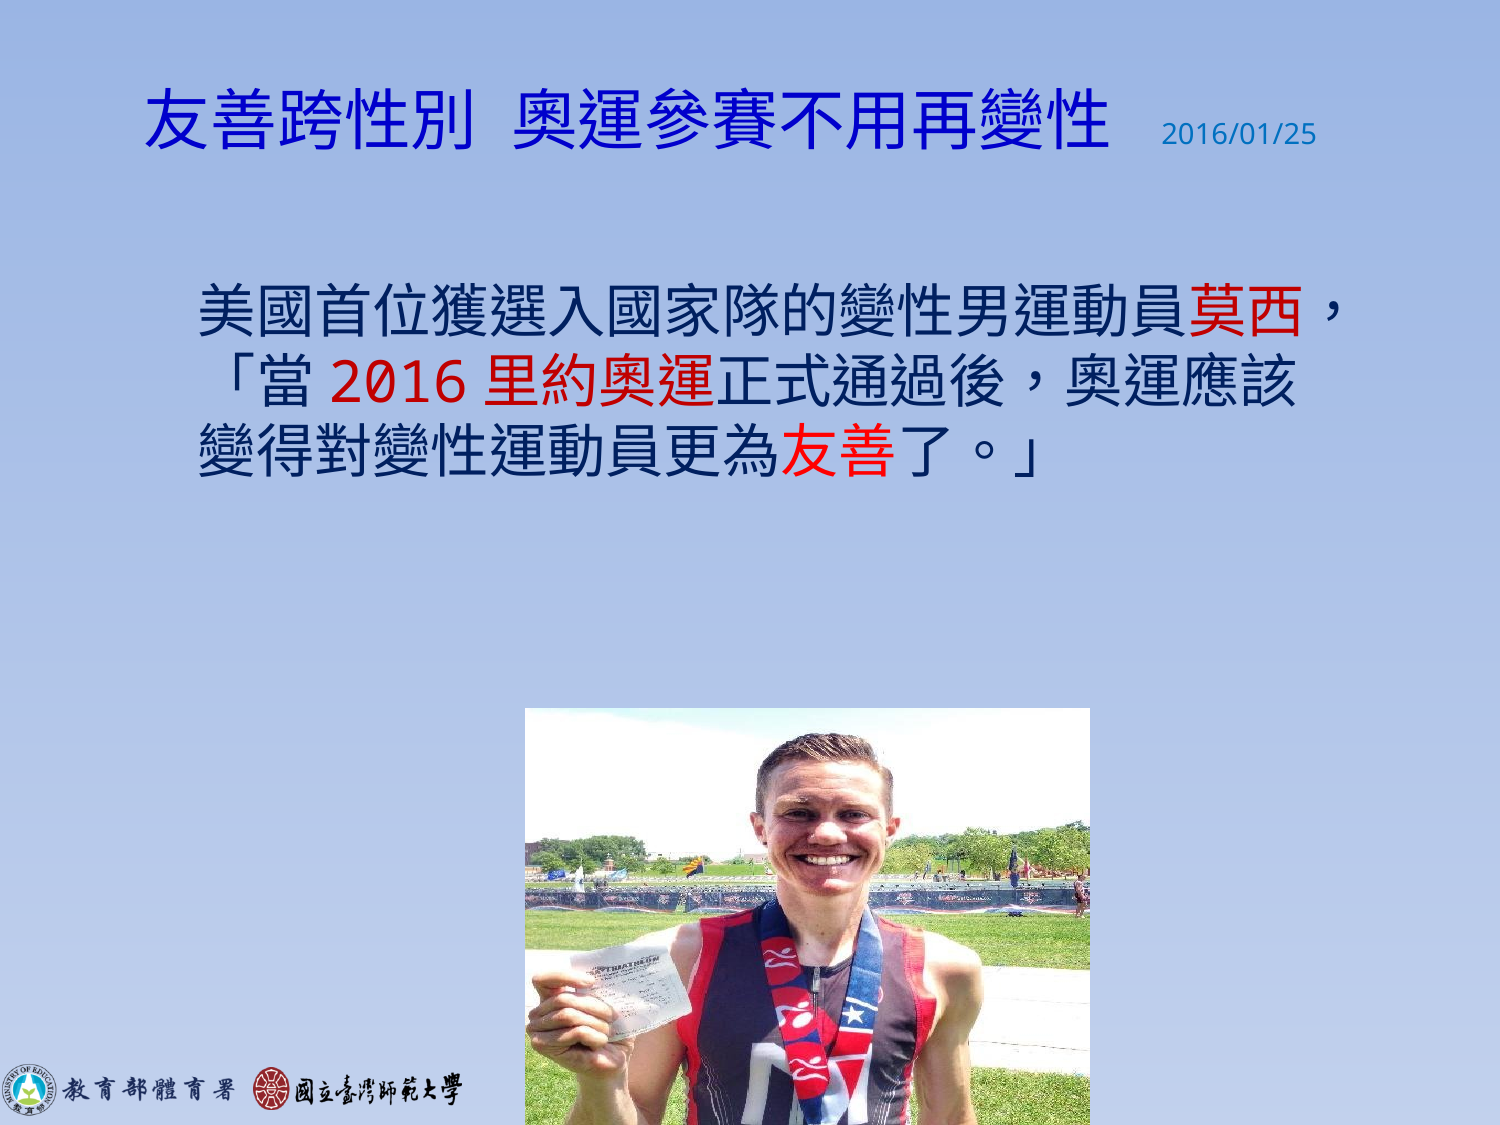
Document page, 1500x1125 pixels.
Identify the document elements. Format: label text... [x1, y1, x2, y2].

text_box 美國首位獲選入國家隊的變性男運動員莫西，「當2016里約奧運正式通過後，奧運應該變得對變性運動員更為友善了。」 [183, 267, 1364, 492]
picture [525, 708, 1090, 1125]
text_box 友善跨性別 奧運參賽不用再變性 2016/01/25 [129, 70, 1340, 165]
